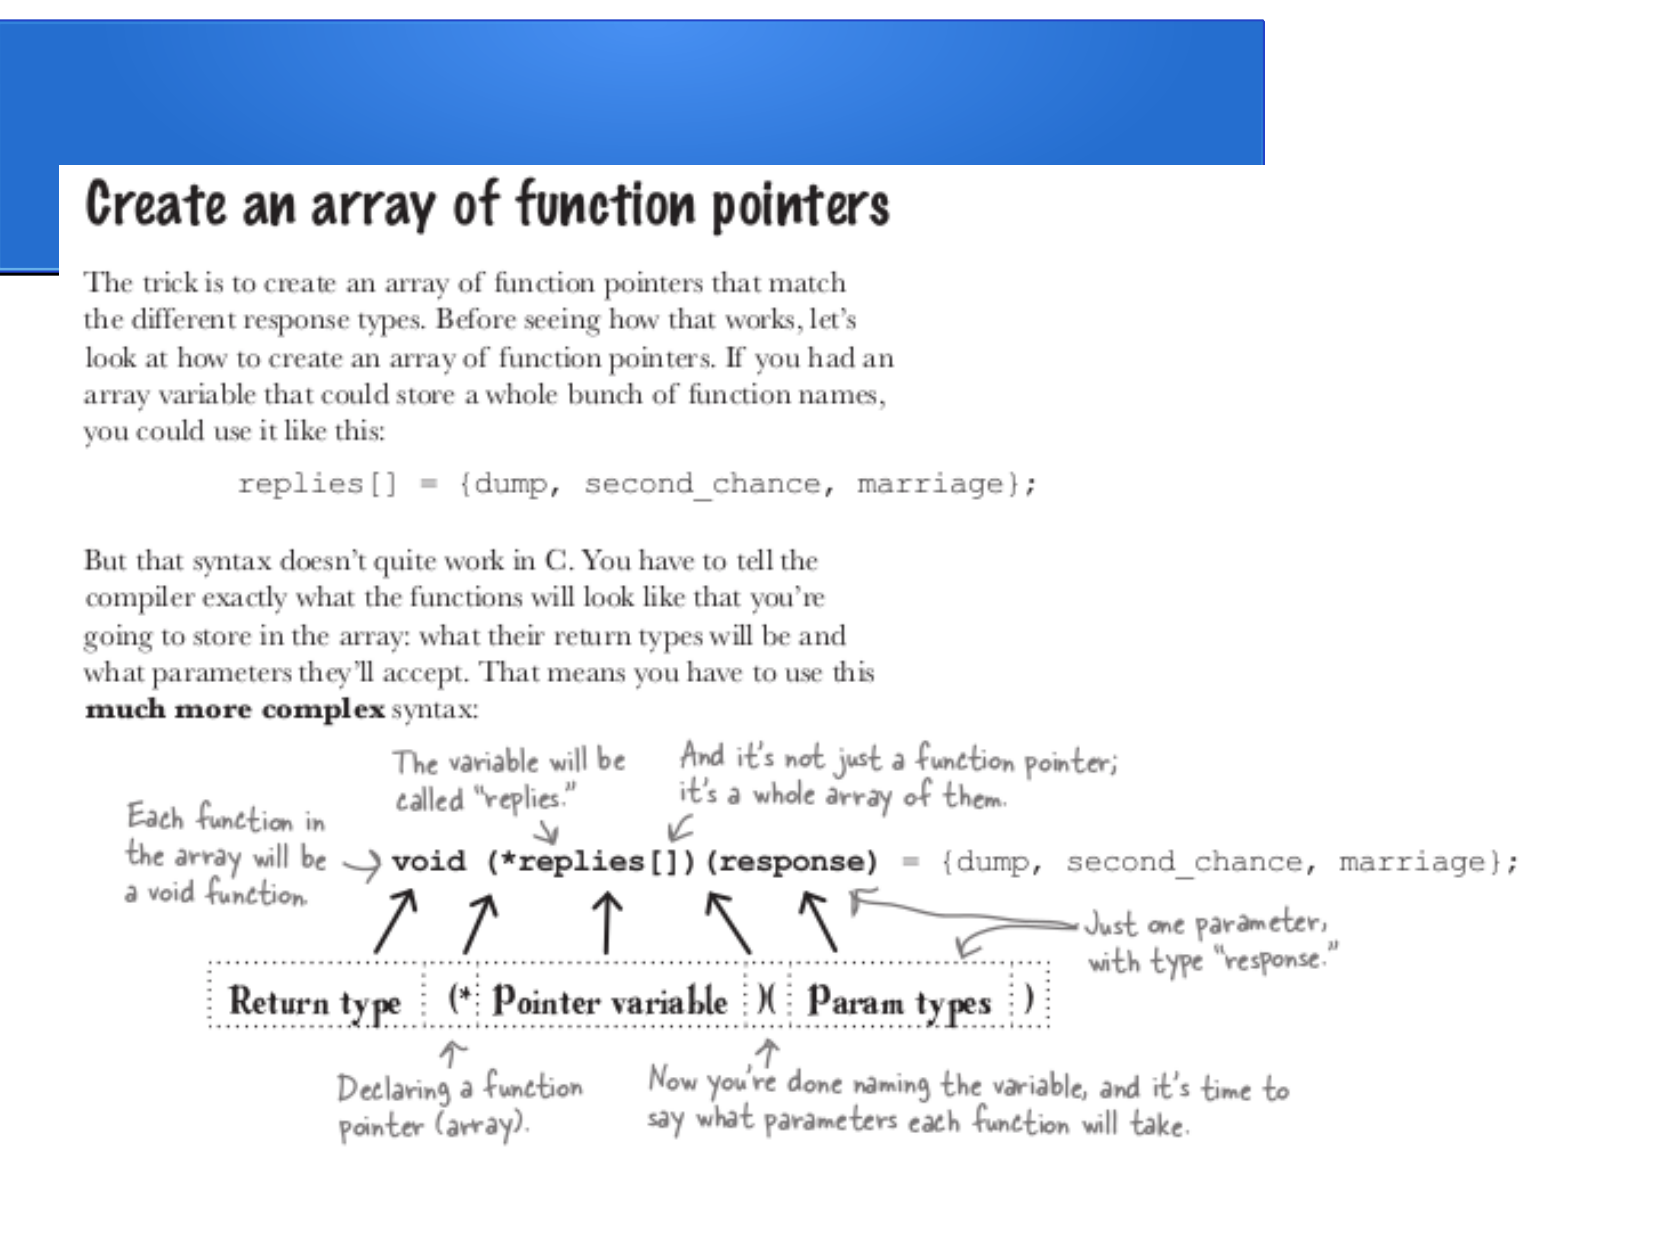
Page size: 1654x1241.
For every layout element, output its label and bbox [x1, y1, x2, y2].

picture [59, 165, 1571, 1158]
